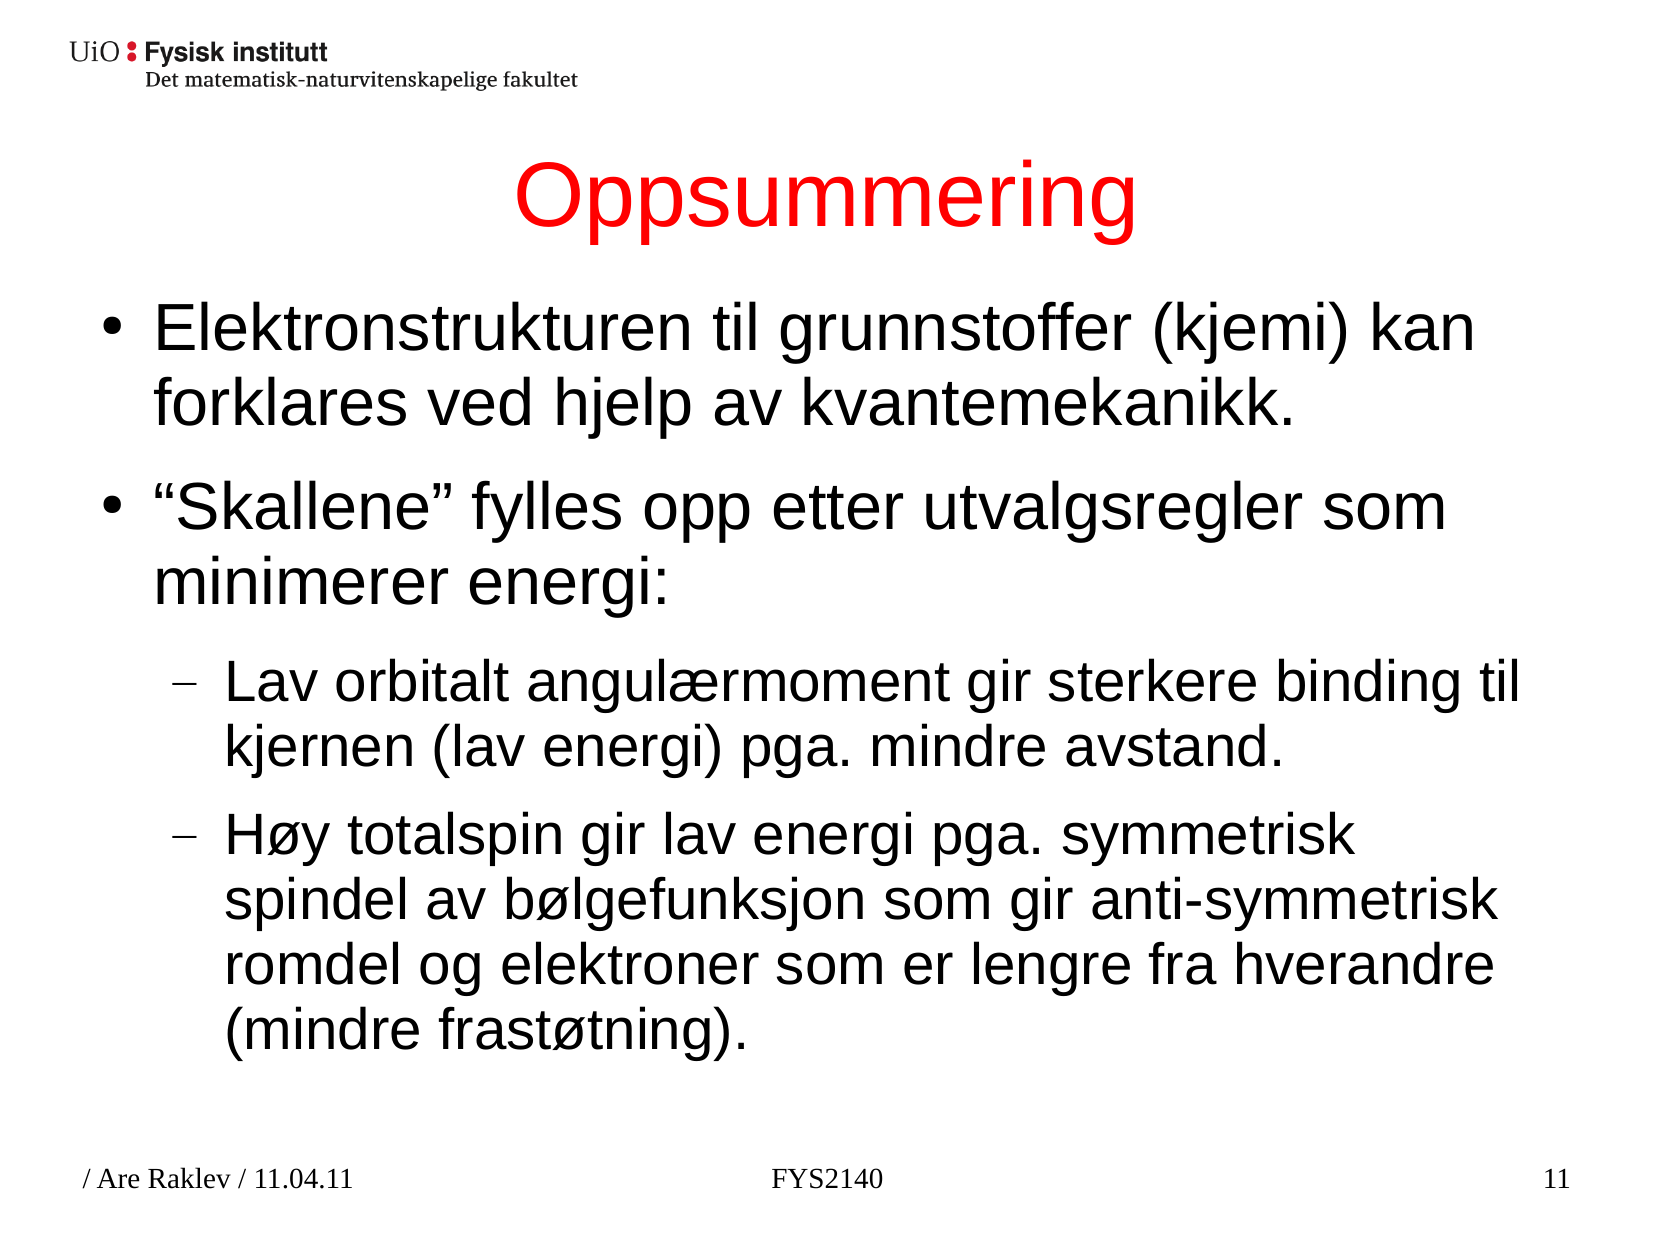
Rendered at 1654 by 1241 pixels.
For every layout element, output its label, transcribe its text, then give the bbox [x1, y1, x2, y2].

title Oppsummering [82, 90, 1571, 298]
list Elektronstrukturen til grunnstoffer (kjemi) kan forklares ved hjelp av kvantemekanikk. “Skallene” fylles opp etter utvalgsregler som minimerer energi: Lav orbitalt angulærmoment gir sterkere binding til kjernen (lav energi) pga. mindre avstand. Høy totalspin gir lav energi pga. symmetrisk spindel av bølgefunksjon som gir anti-symmetrisk romdel og elektroner som er lengre fra hverandre (mindre frastøtning). [82, 290, 1538, 1094]
picture [68, 37, 581, 93]
